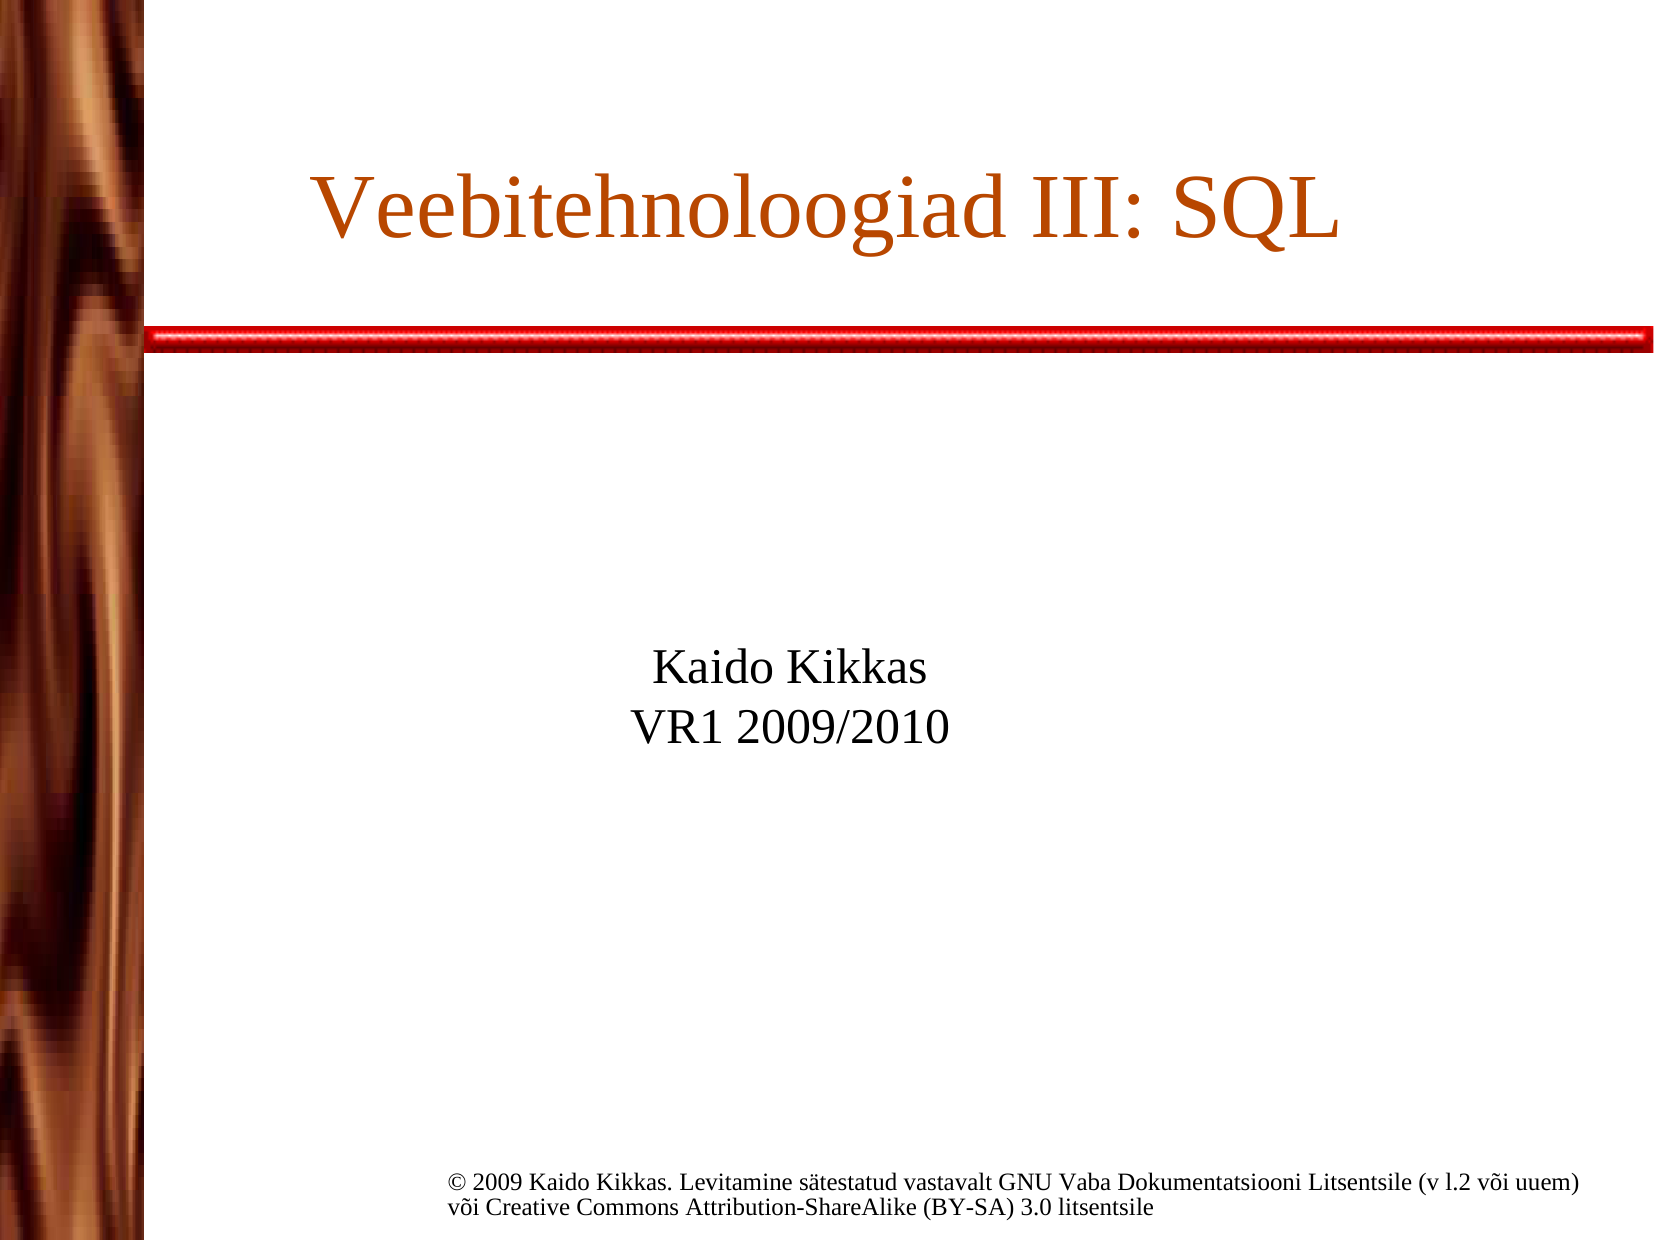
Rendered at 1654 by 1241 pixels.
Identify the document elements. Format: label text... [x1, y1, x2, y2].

title Veebitehnoloogiad III: SQL [121, 102, 1534, 310]
text_box Kaido Kikkas VR1 2009/2010 [630, 634, 1481, 750]
text_box © 2009 Kaido Kikkas. Levitamine sätestatud vastavalt GNU Vaba Dokumentatsiooni Litsentsile (v l.2 või uuem) või Creative Commons Attribution-ShareAlike (BY-SA) 3.0 litsentsile‏ [447, 1169, 1598, 1198]
picture [0, 0, 1654, 1240]
